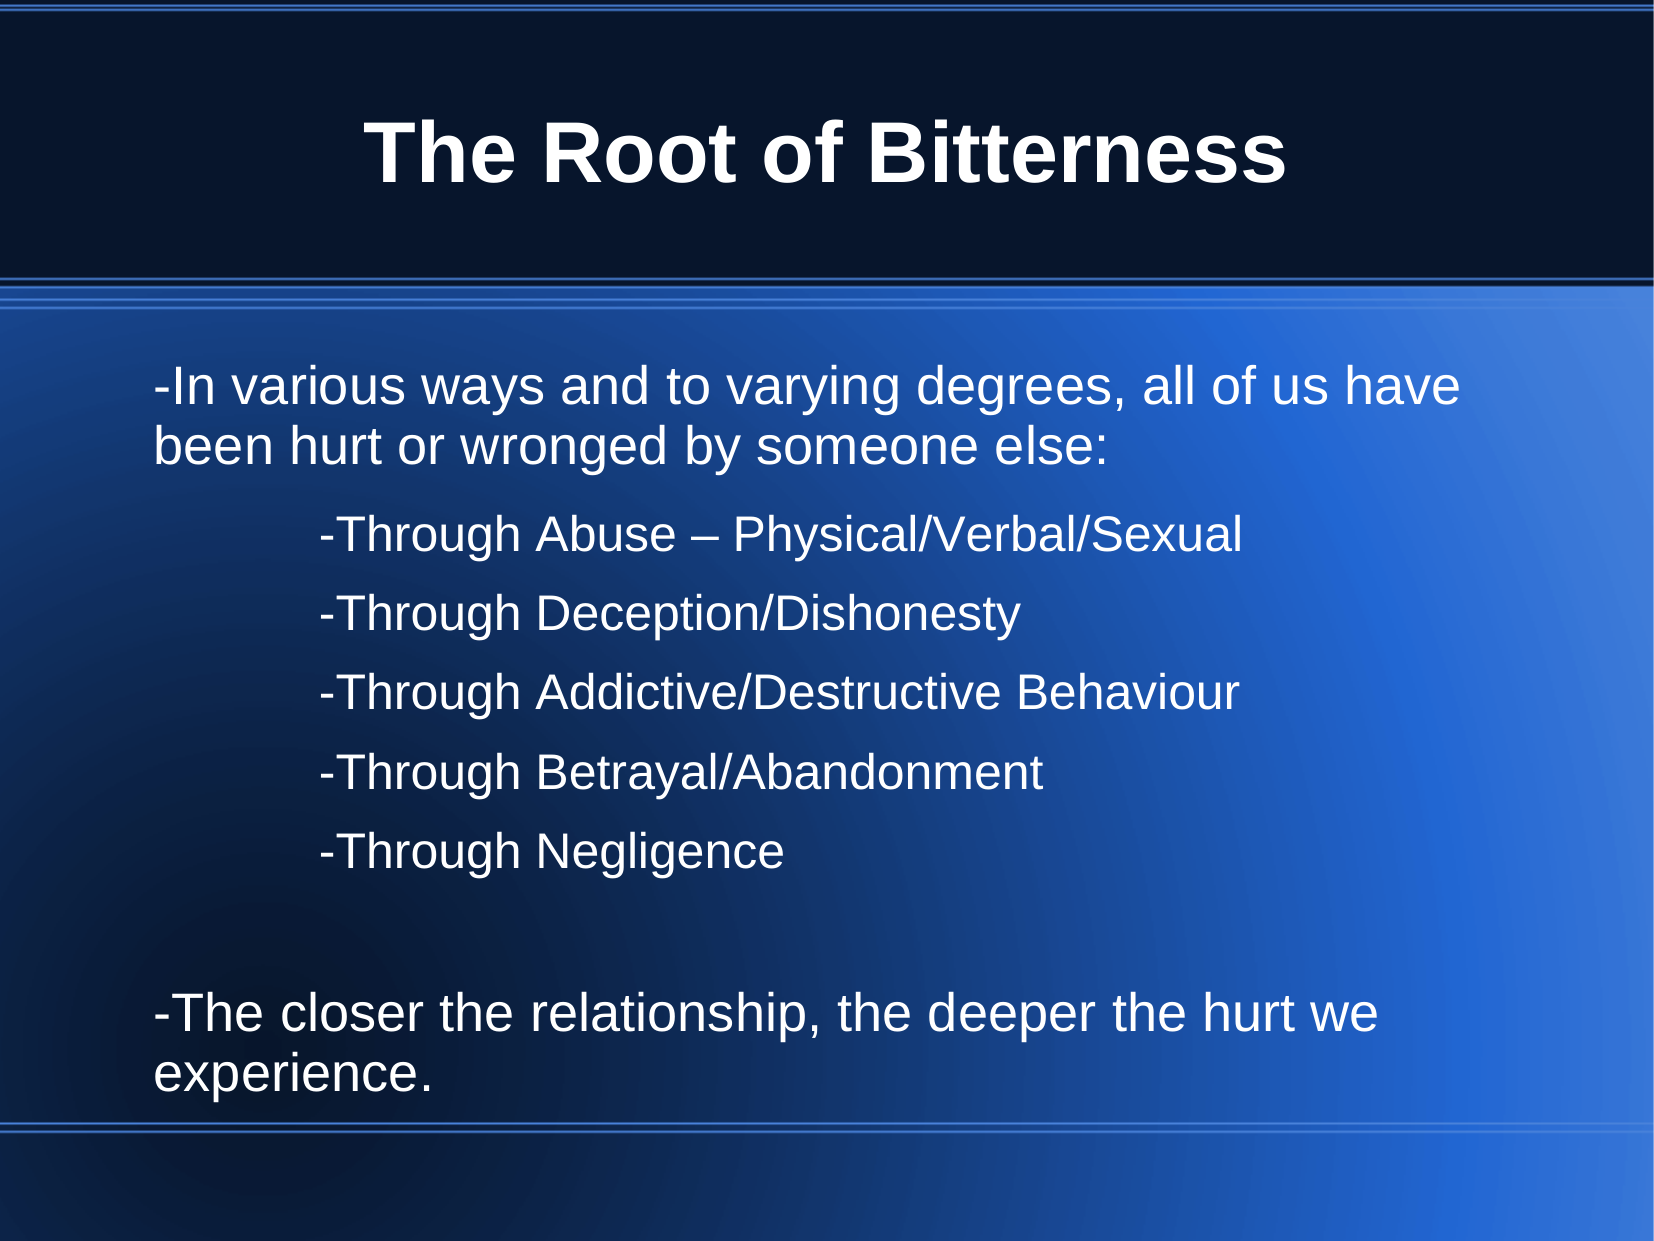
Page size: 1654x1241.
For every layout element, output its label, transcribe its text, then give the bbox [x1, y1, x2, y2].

list -In various ways and to varying degrees, all of us have been hurt or wronged by someone else: -Through Abuse – Physical/Verbal/Sexual -Through Deception/Dishonesty -Through Addictive/Destructive Behaviour -Through Betrayal/Abandonment -Through Negligence -The closer the relationship, the deeper the hurt we experience. [82, 355, 1571, 1194]
title The Root of Bitterness [82, 49, 1571, 257]
picture [0, 0, 1654, 1241]
